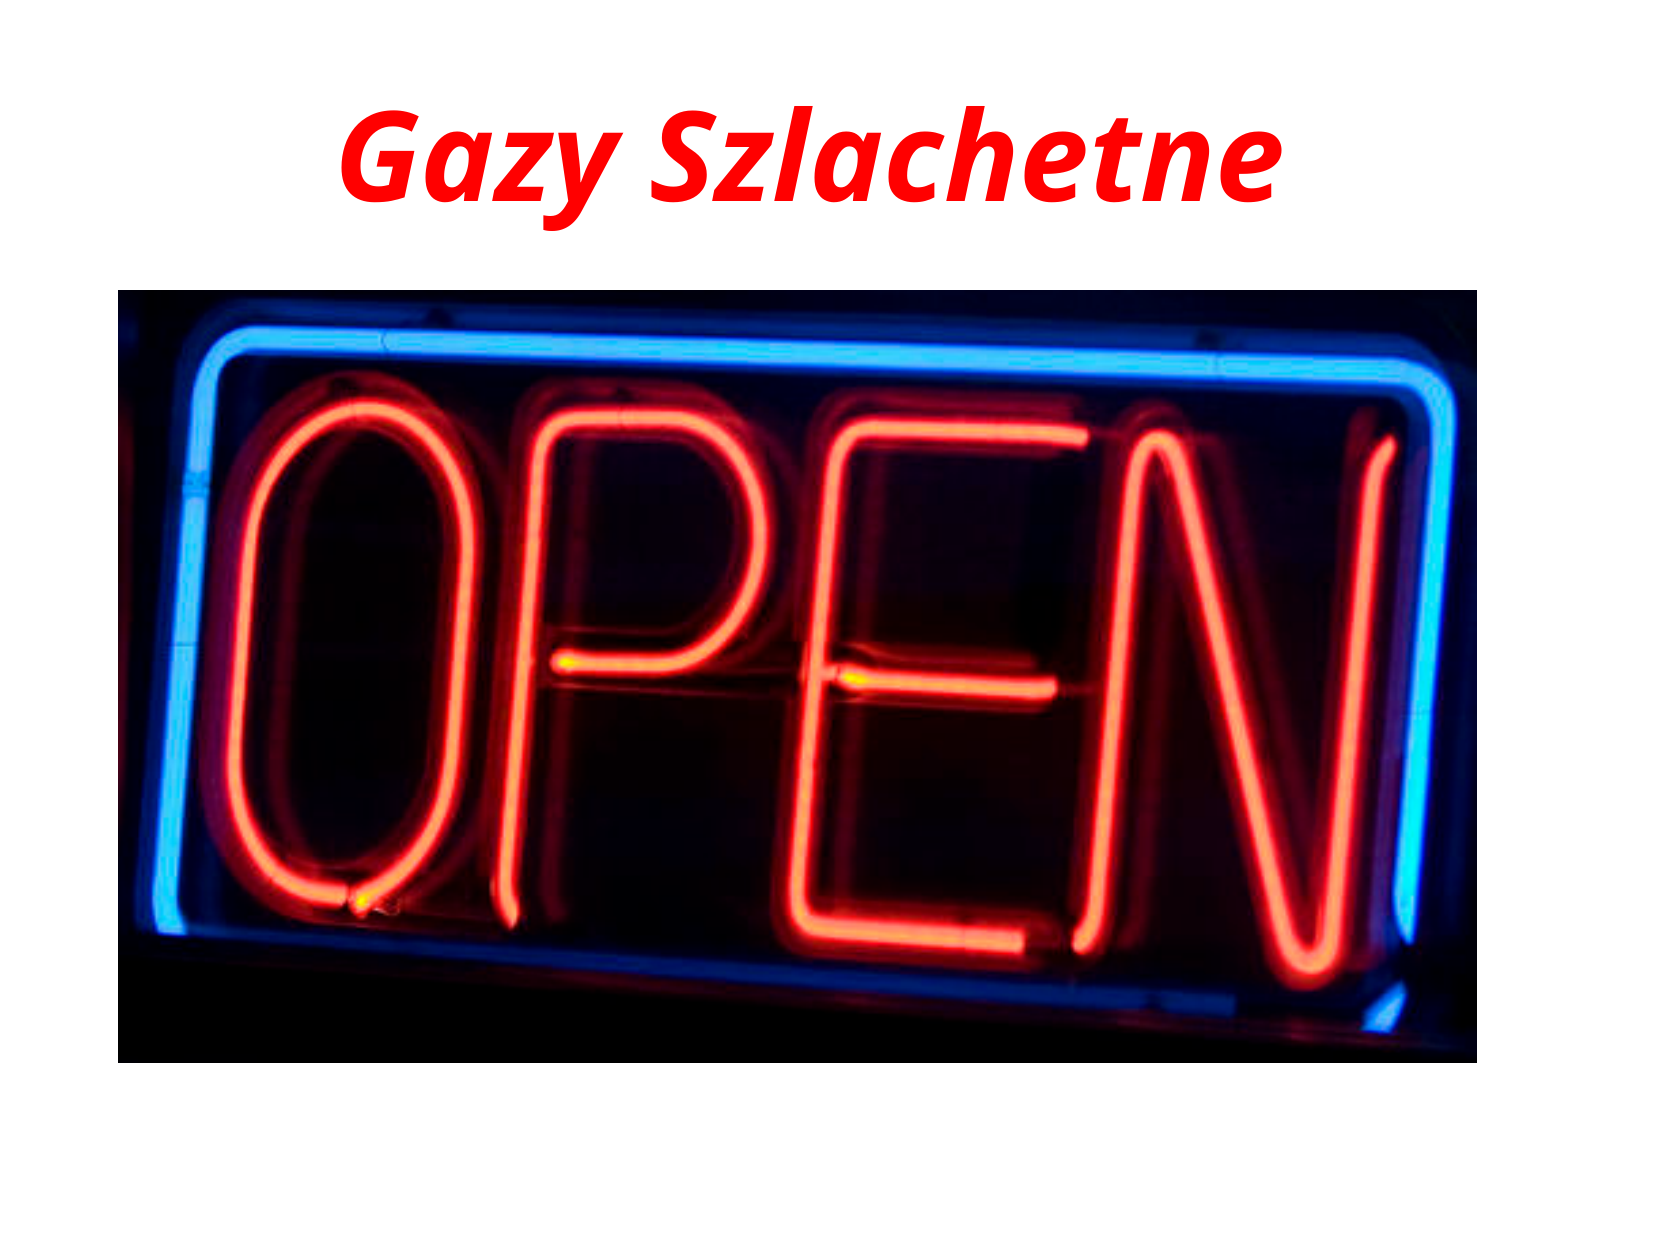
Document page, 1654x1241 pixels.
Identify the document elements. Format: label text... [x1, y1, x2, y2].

picture [118, 290, 1477, 1063]
title Gazy Szlachetne [82, 46, 1571, 260]
